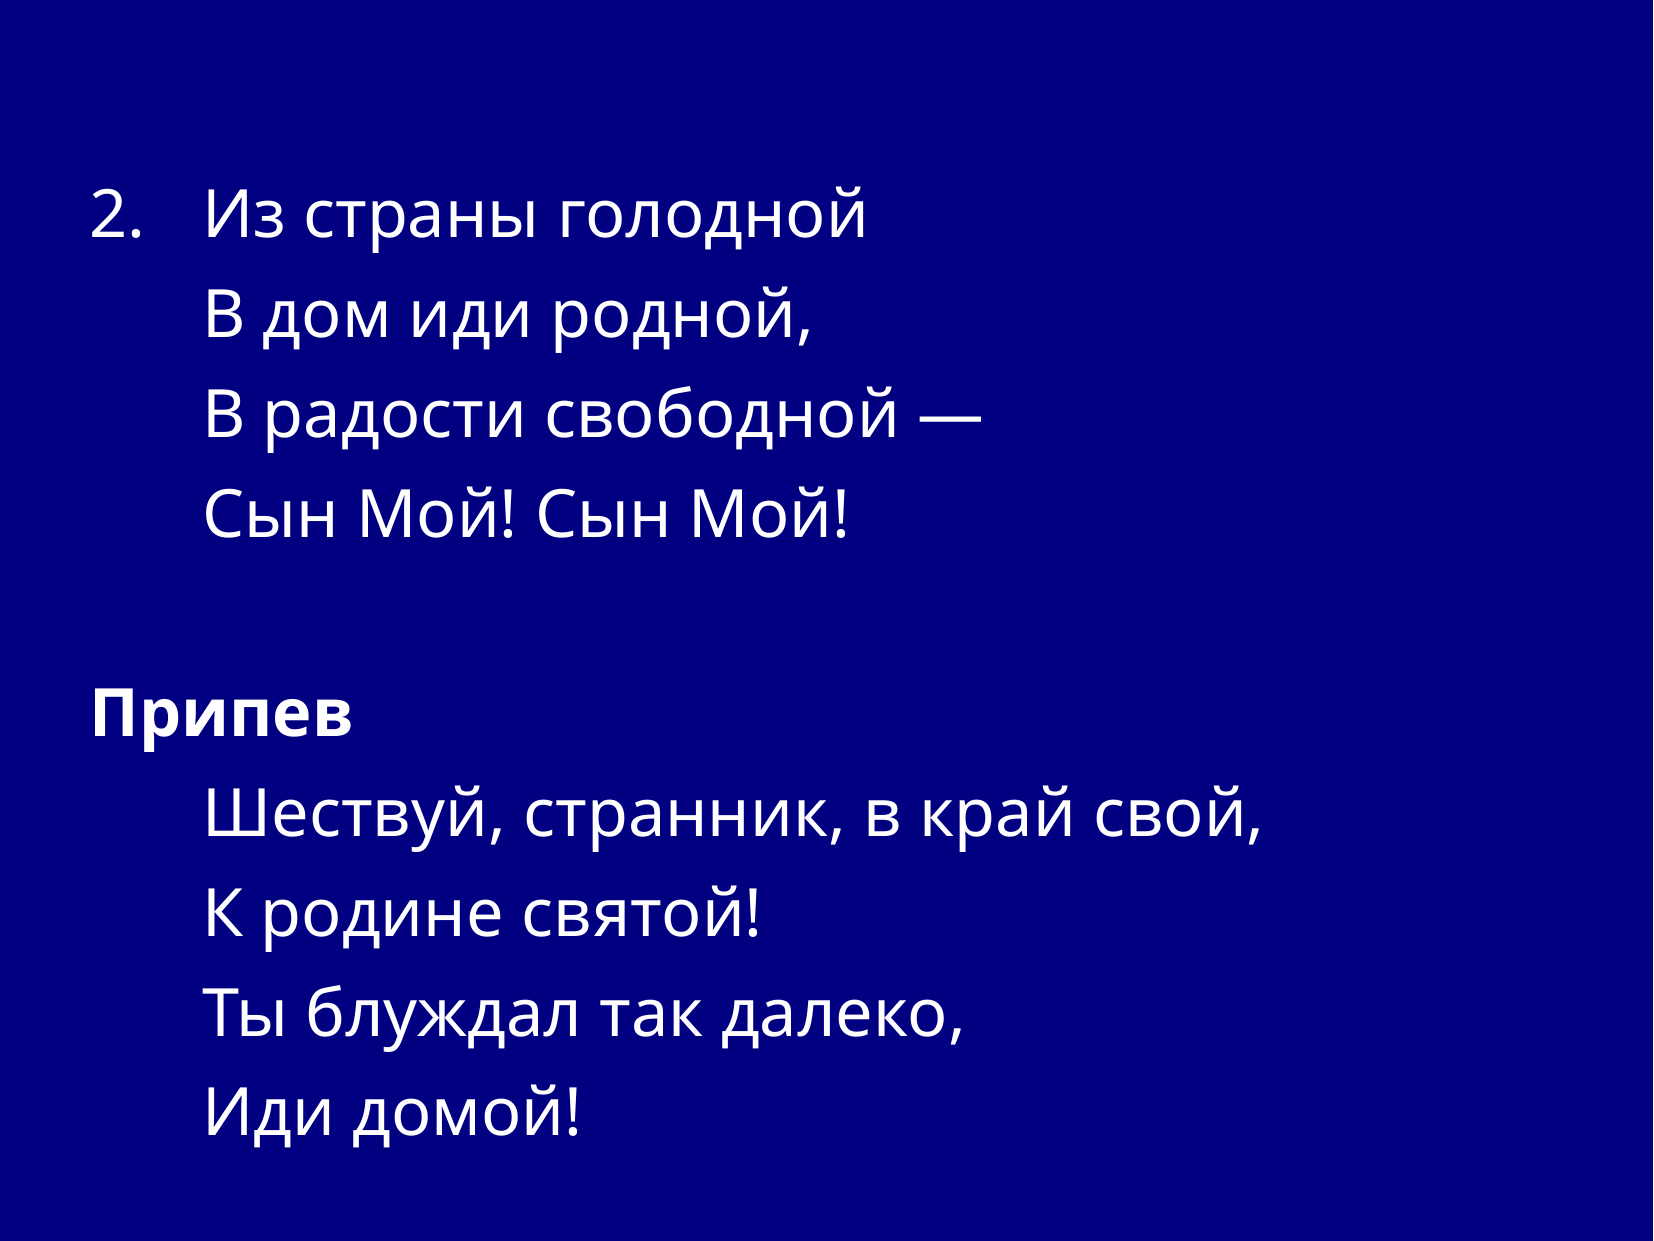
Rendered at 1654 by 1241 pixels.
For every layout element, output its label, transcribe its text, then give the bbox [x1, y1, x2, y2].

text_box 2. Из страны голодной В дом иди родной, В радости свободной — Сын Мой! Сын Мой! Припев Шествуй, странник, в край свой, К родине святой! Ты блуждал так далеко, Иди домой! [75, 150, 1576, 1163]
